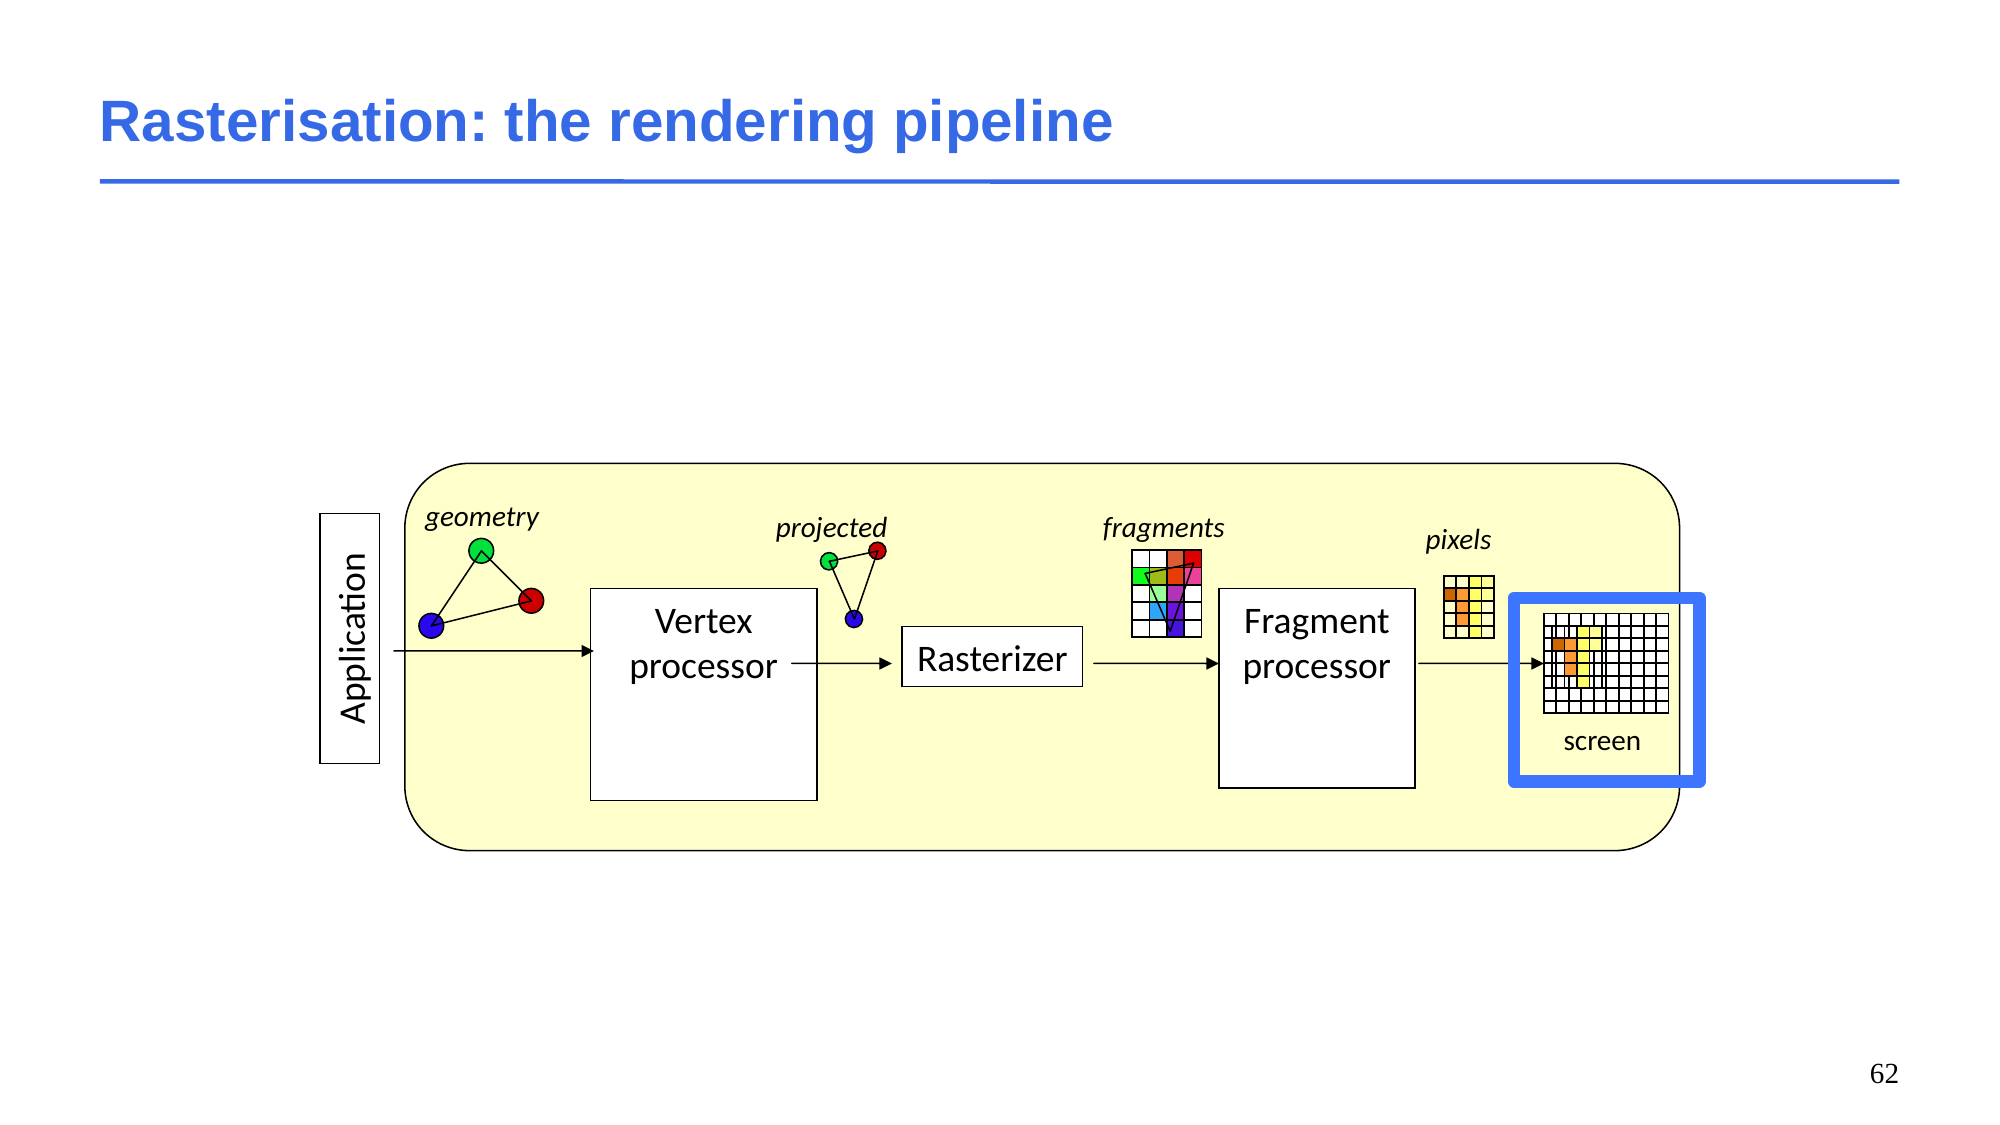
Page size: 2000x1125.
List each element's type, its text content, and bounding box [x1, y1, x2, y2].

text_box projected [761, 500, 903, 551]
text_box Rasterizer [902, 626, 1083, 687]
text_box fragments [1088, 500, 1240, 551]
text_box Vertex processor [590, 588, 818, 801]
text_box [404, 463, 1680, 851]
text_box screen [1548, 713, 1657, 764]
title Rasterisation: the rendering pipeline [99, 27, 1900, 215]
text_box [1520, 604, 1680, 775]
text_box pixels [1410, 513, 1507, 564]
text_box geometry [410, 490, 554, 540]
text_box Application [319, 513, 380, 764]
text_box Fragment processor [1218, 588, 1415, 789]
